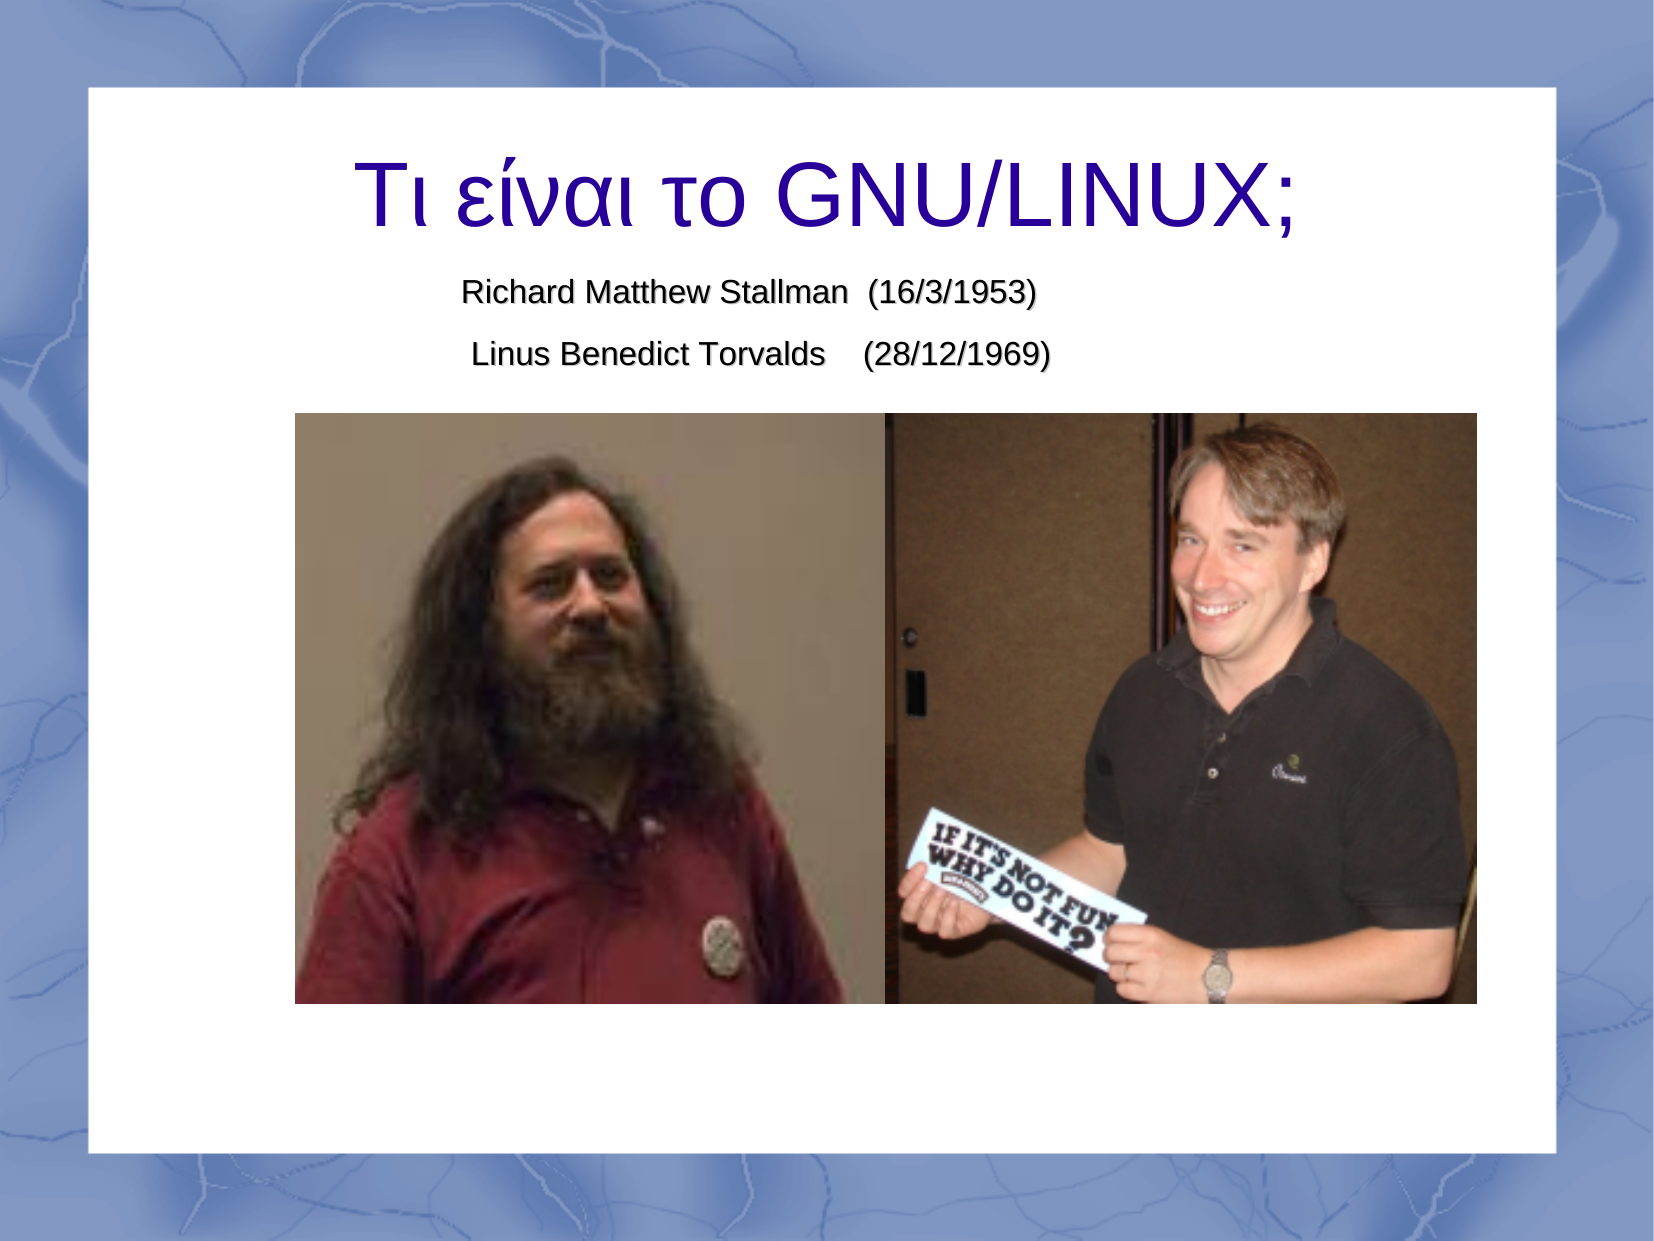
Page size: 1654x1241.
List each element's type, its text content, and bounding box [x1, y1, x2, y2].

text_box Richard Matthew Stallman (16/3/1953) Linus Benedict Torvalds (28/12/1969) [354, 265, 1388, 380]
subtitle RICHARD STALLMAN [147, 318, 1506, 1123]
picture [0, 0, 1654, 1241]
title Τι είναι το GNU/LINUX; [118, 90, 1536, 298]
